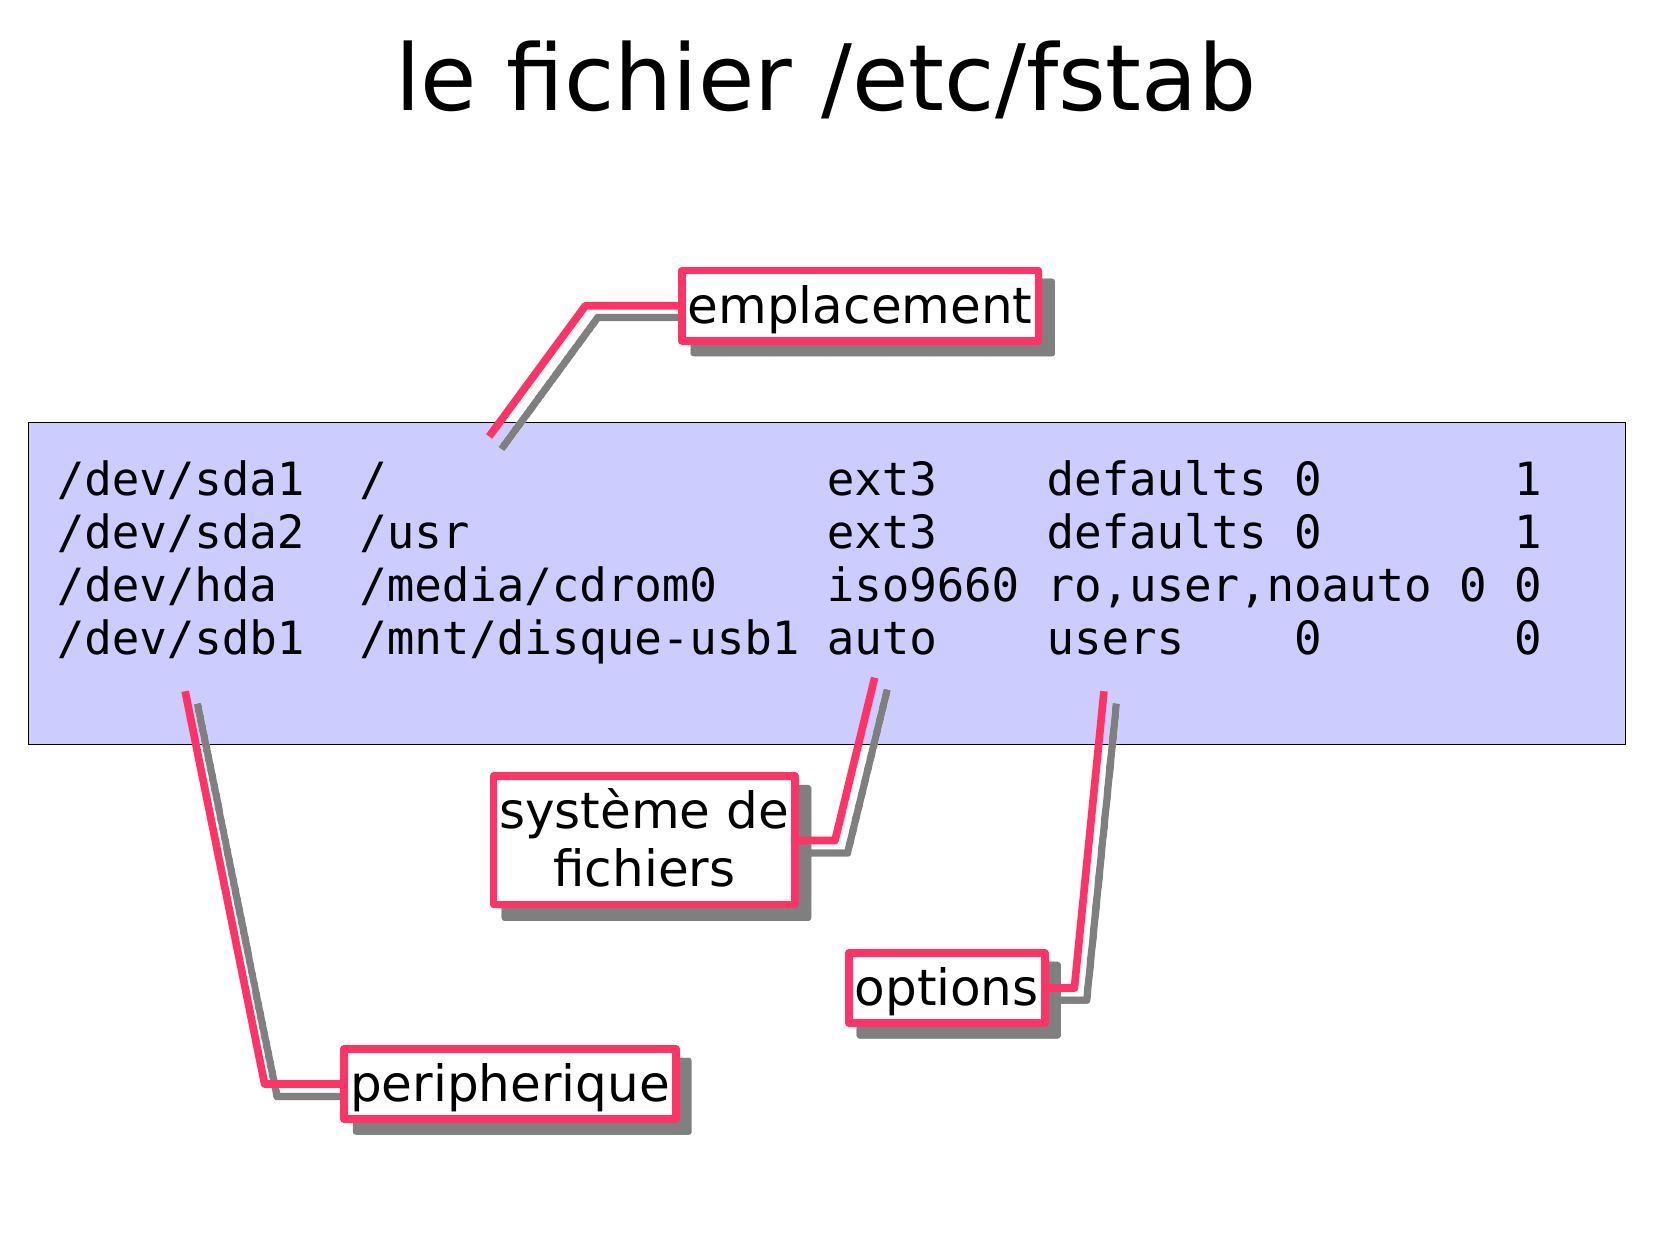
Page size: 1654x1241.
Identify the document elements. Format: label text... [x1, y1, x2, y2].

text_box /dev/sda1 / ext3 defaults 0 1 /dev/sda2 /usr ext3 defaults 0 1 /dev/hda /media/cdrom0 iso9660 ro,user,noauto 0 0 /dev/sdb1 /mnt/disque-usb1 auto users 0 0 [56, 452, 1597, 719]
text_box options [848, 952, 1045, 1024]
text_box peripherique [344, 1048, 677, 1120]
text_box emplacement [681, 270, 1039, 341]
title le fichier /etc/fstab [136, 17, 1518, 140]
text_box système de fichiers [493, 776, 796, 905]
text_box [28, 422, 1626, 745]
